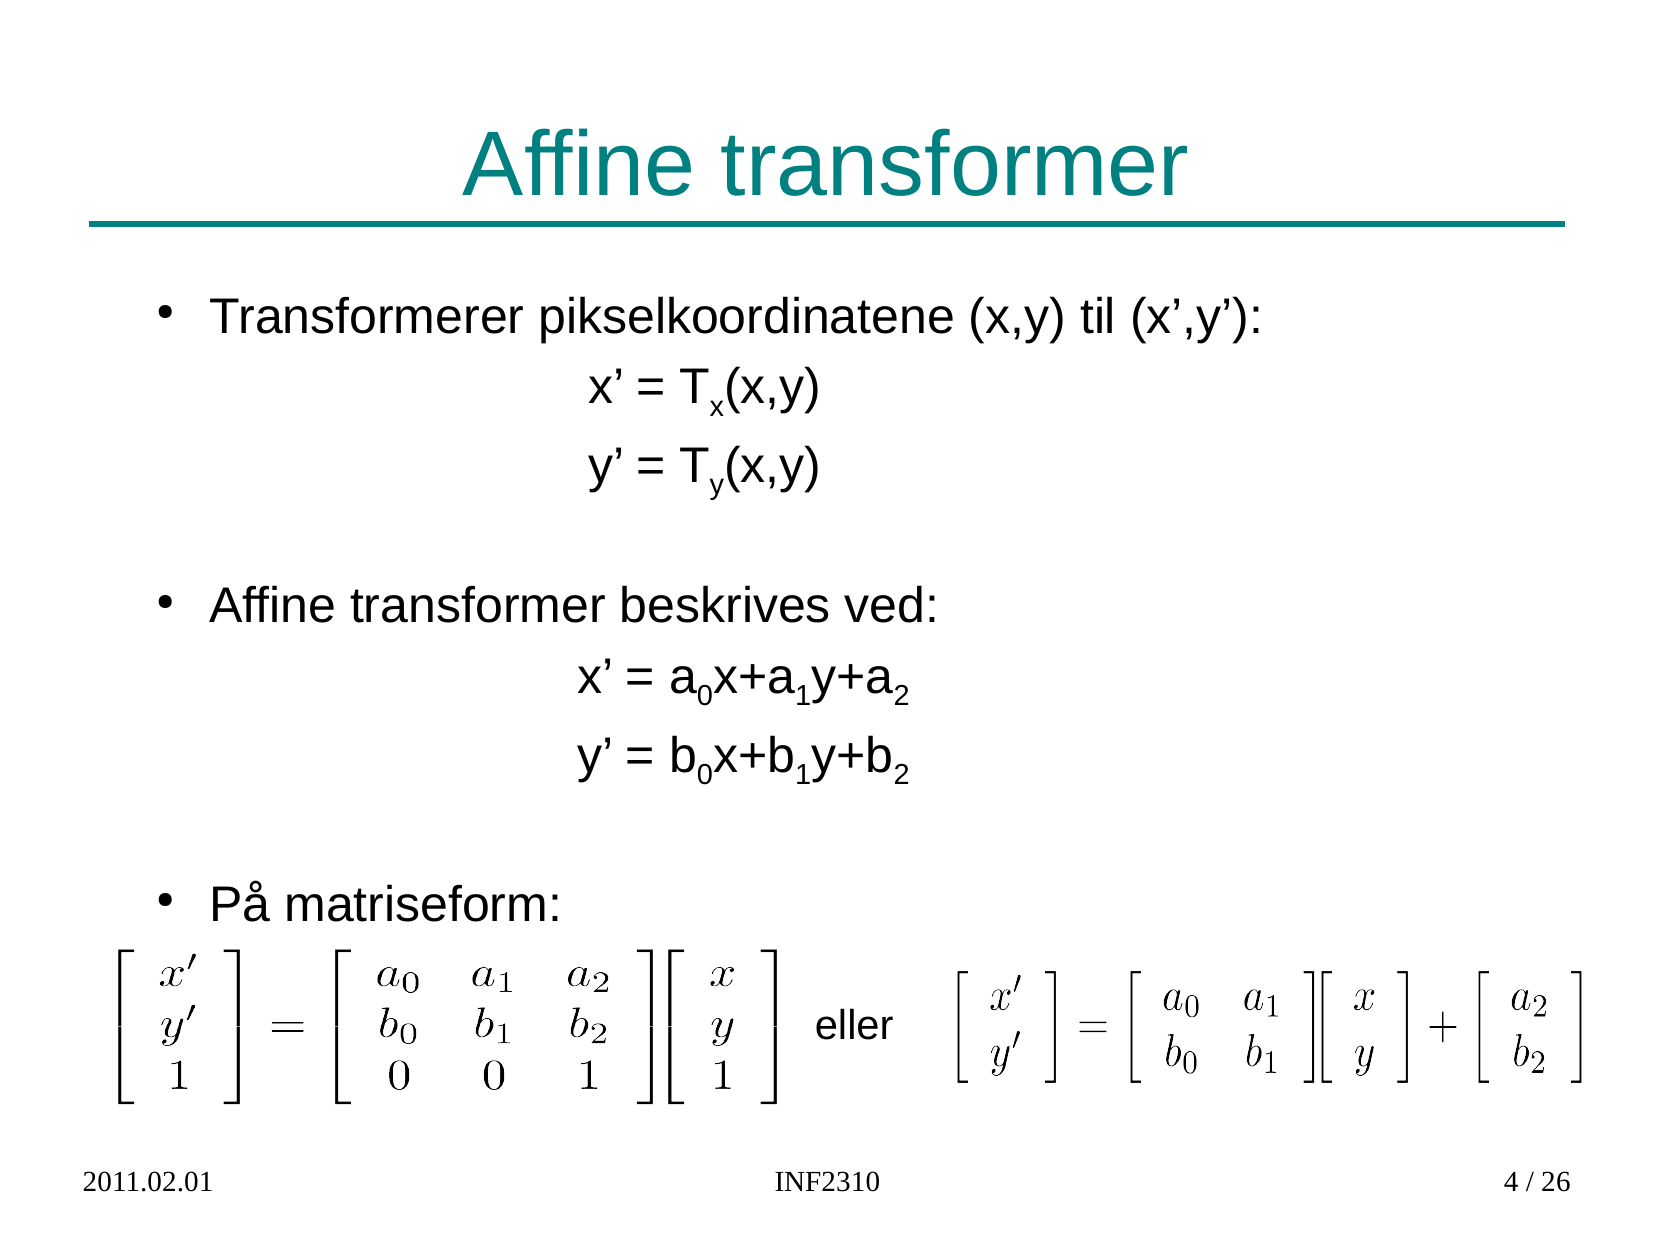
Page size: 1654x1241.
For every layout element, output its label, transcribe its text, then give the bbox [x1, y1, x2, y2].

picture [944, 965, 1595, 1088]
text_box eller [800, 990, 909, 1056]
list Transformerer pikselkoordinatene (x,y) til (x’,y’): x’ = Tx(x,y) y’ = Ty(x,y) Affine transformer beskrives ved: x’ = a0x+a1y+a2 y’ = b0x+b1y+b2 På matriseform: [123, 275, 1530, 1144]
picture [99, 944, 798, 1108]
title Affine transformer [123, 68, 1530, 249]
